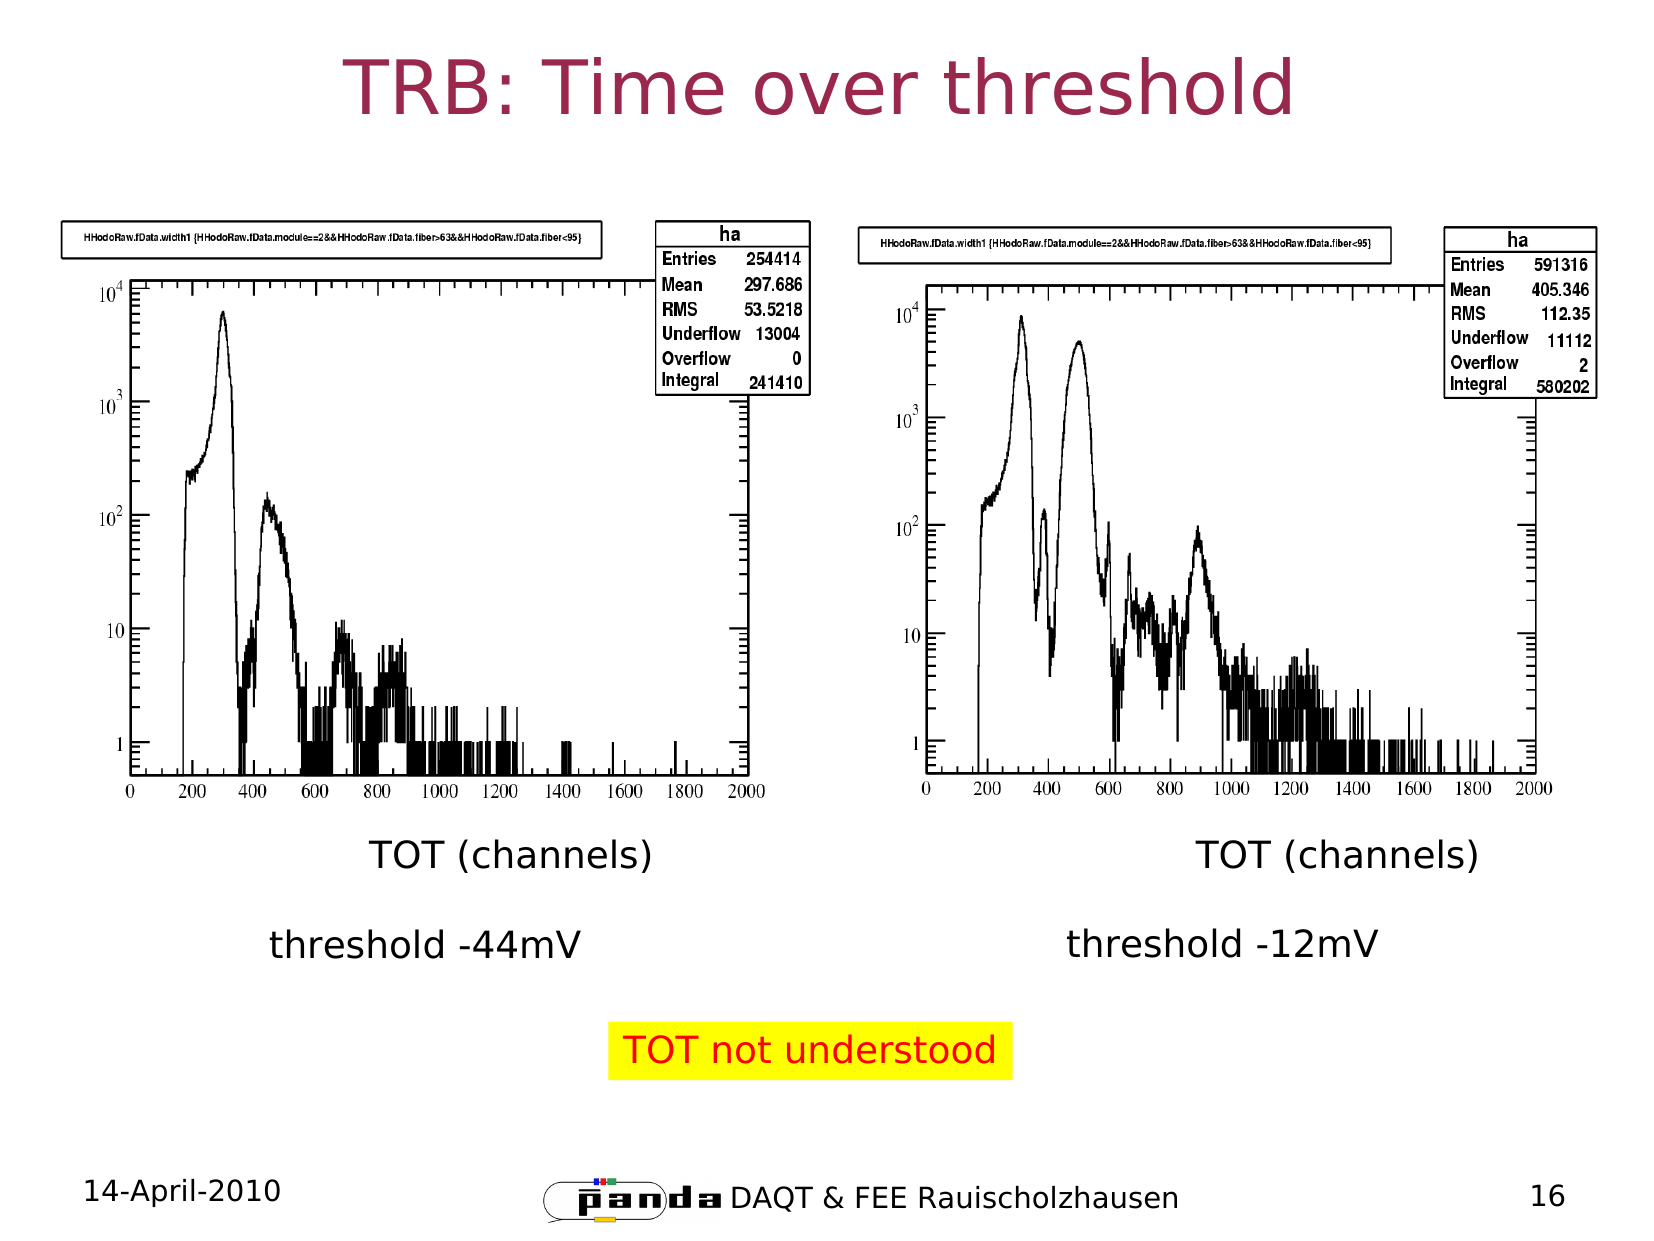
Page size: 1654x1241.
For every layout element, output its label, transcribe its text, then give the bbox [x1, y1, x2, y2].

text_box TOT not understood [608, 1021, 1005, 1081]
text_box threshold -44mV [254, 916, 591, 975]
text_box TOT (channels) [1181, 826, 1490, 886]
picture [856, 226, 1625, 827]
title TRB: Time over threshold [76, 36, 1565, 141]
text_box TOT (channels) [354, 826, 663, 886]
picture [59, 220, 827, 827]
text_box threshold -12mV [1051, 915, 1388, 974]
picture [543, 1178, 721, 1223]
